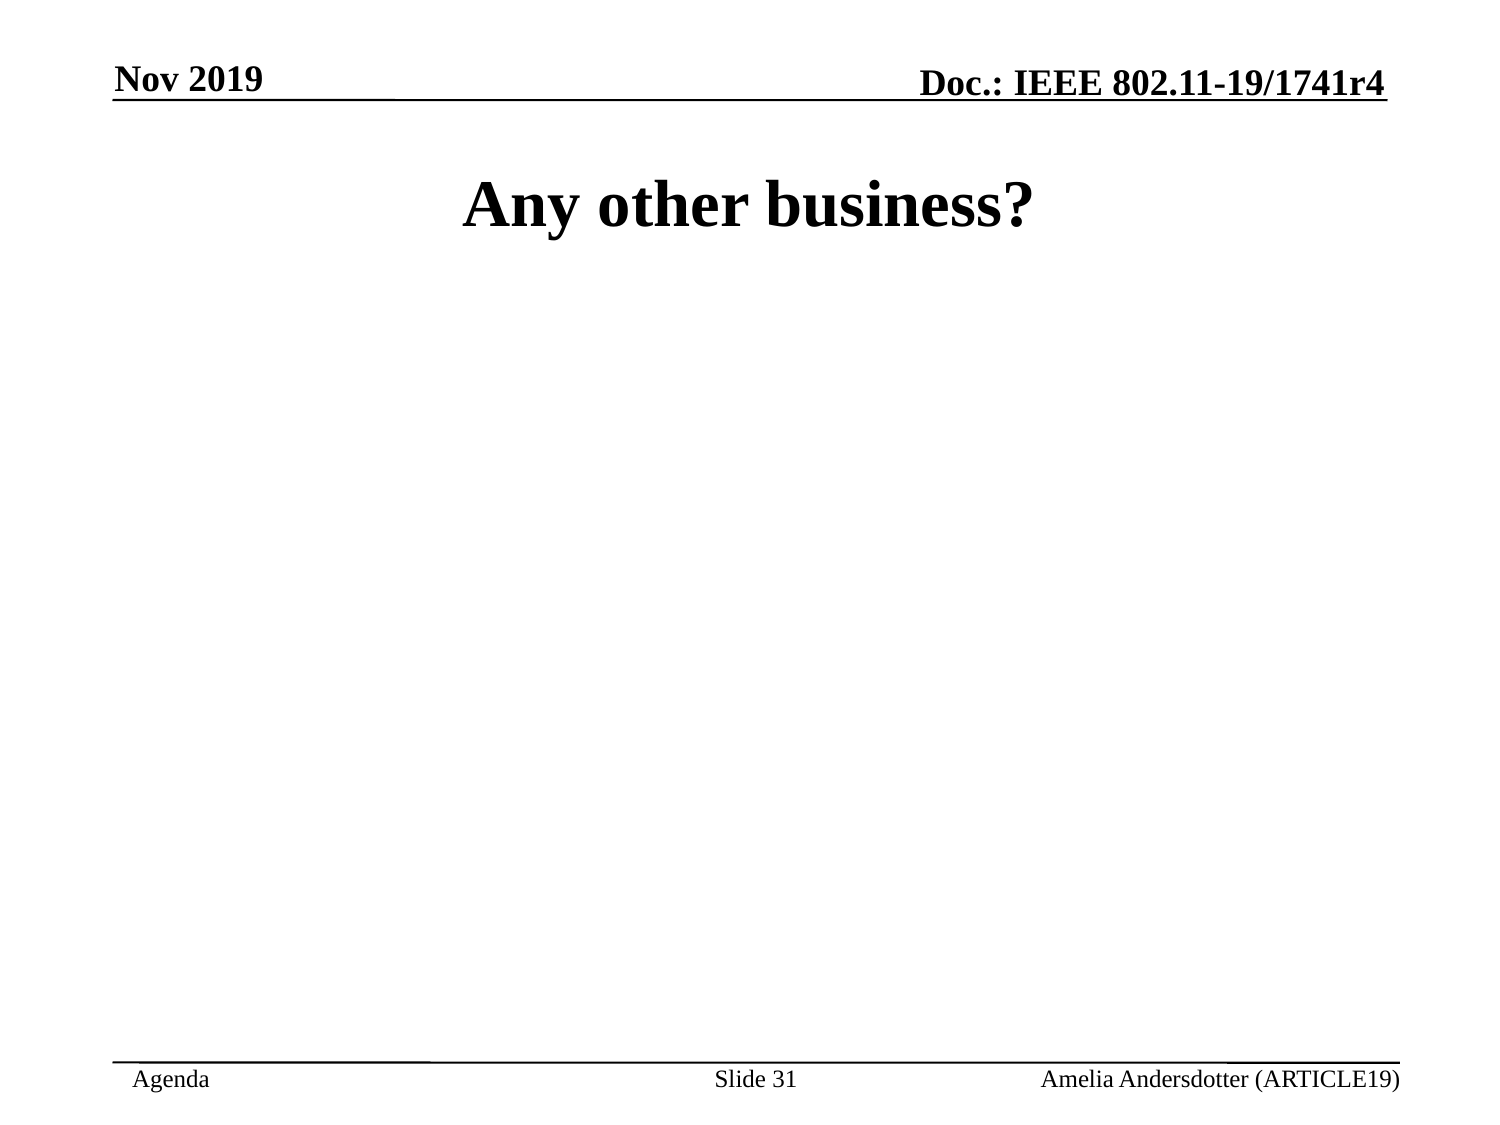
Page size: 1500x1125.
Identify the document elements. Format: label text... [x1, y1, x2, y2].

text_box Nov 2019 [114, 54, 422, 99]
text_box Slide <number> [712, 1062, 799, 1122]
text_box Any other business? [112, 112, 1387, 287]
text_box Amelia Andersdotter (ARTICLE19) [878, 1062, 1401, 1092]
